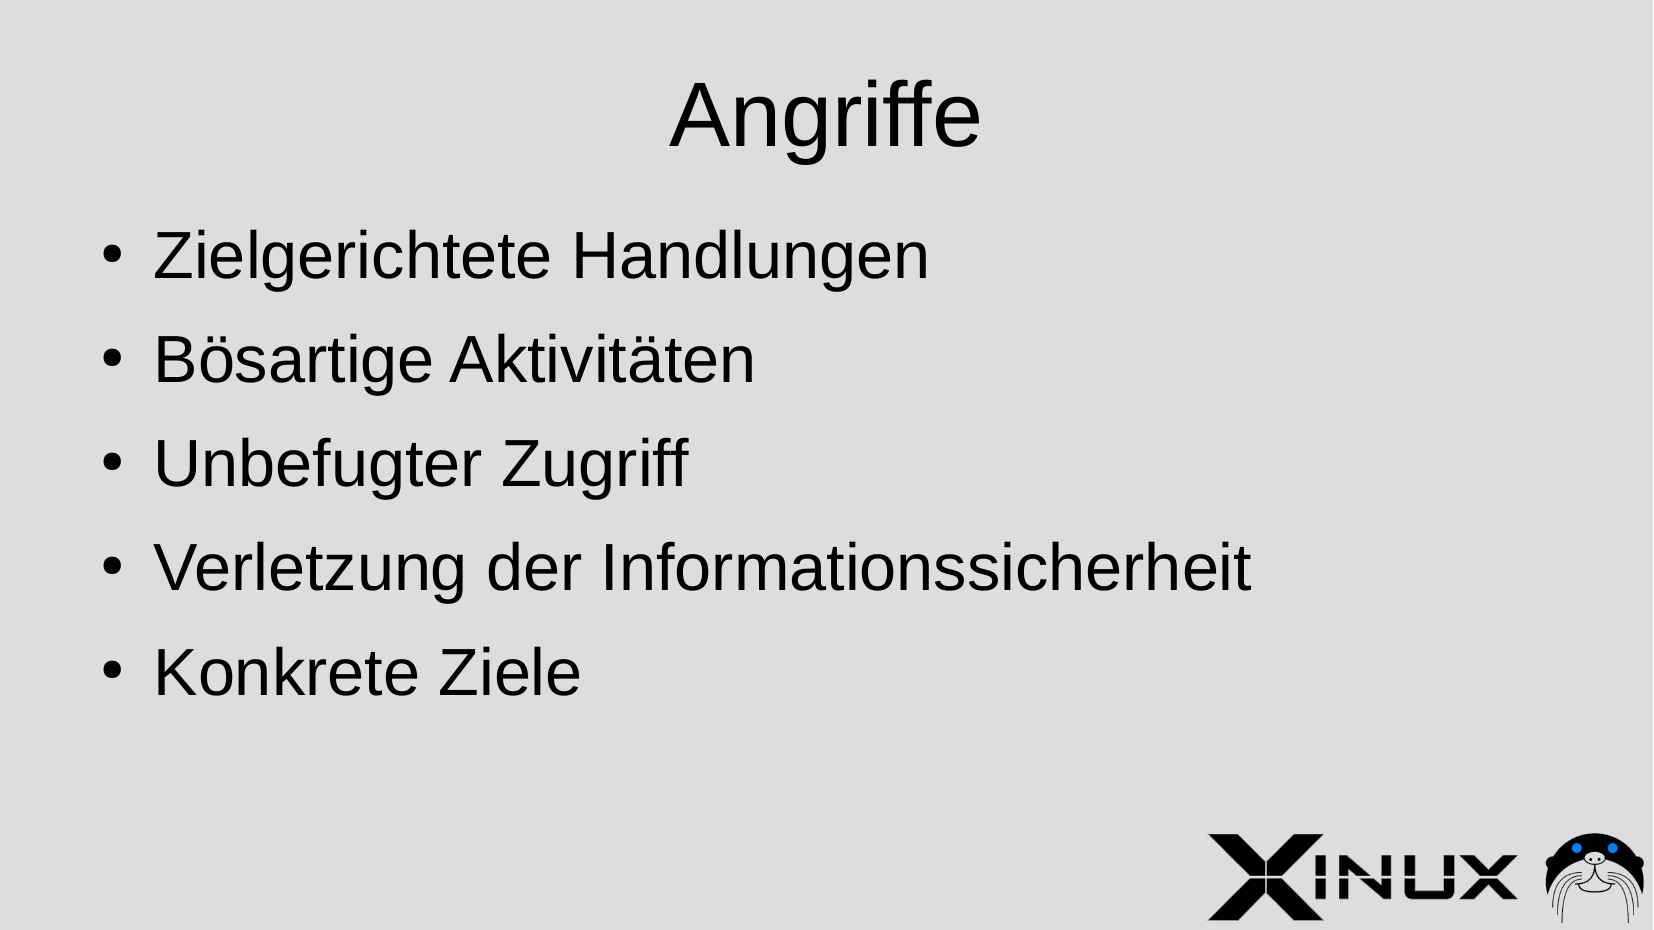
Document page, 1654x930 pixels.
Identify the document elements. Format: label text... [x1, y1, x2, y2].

list Zielgerichtete Handlungen Bösartige Aktivitäten Unbefugter Zugriff Verletzung der Informationssicherheit Konkrete Ziele [82, 217, 1571, 757]
title Angriffe [82, 37, 1571, 193]
picture [1200, 824, 1650, 930]
